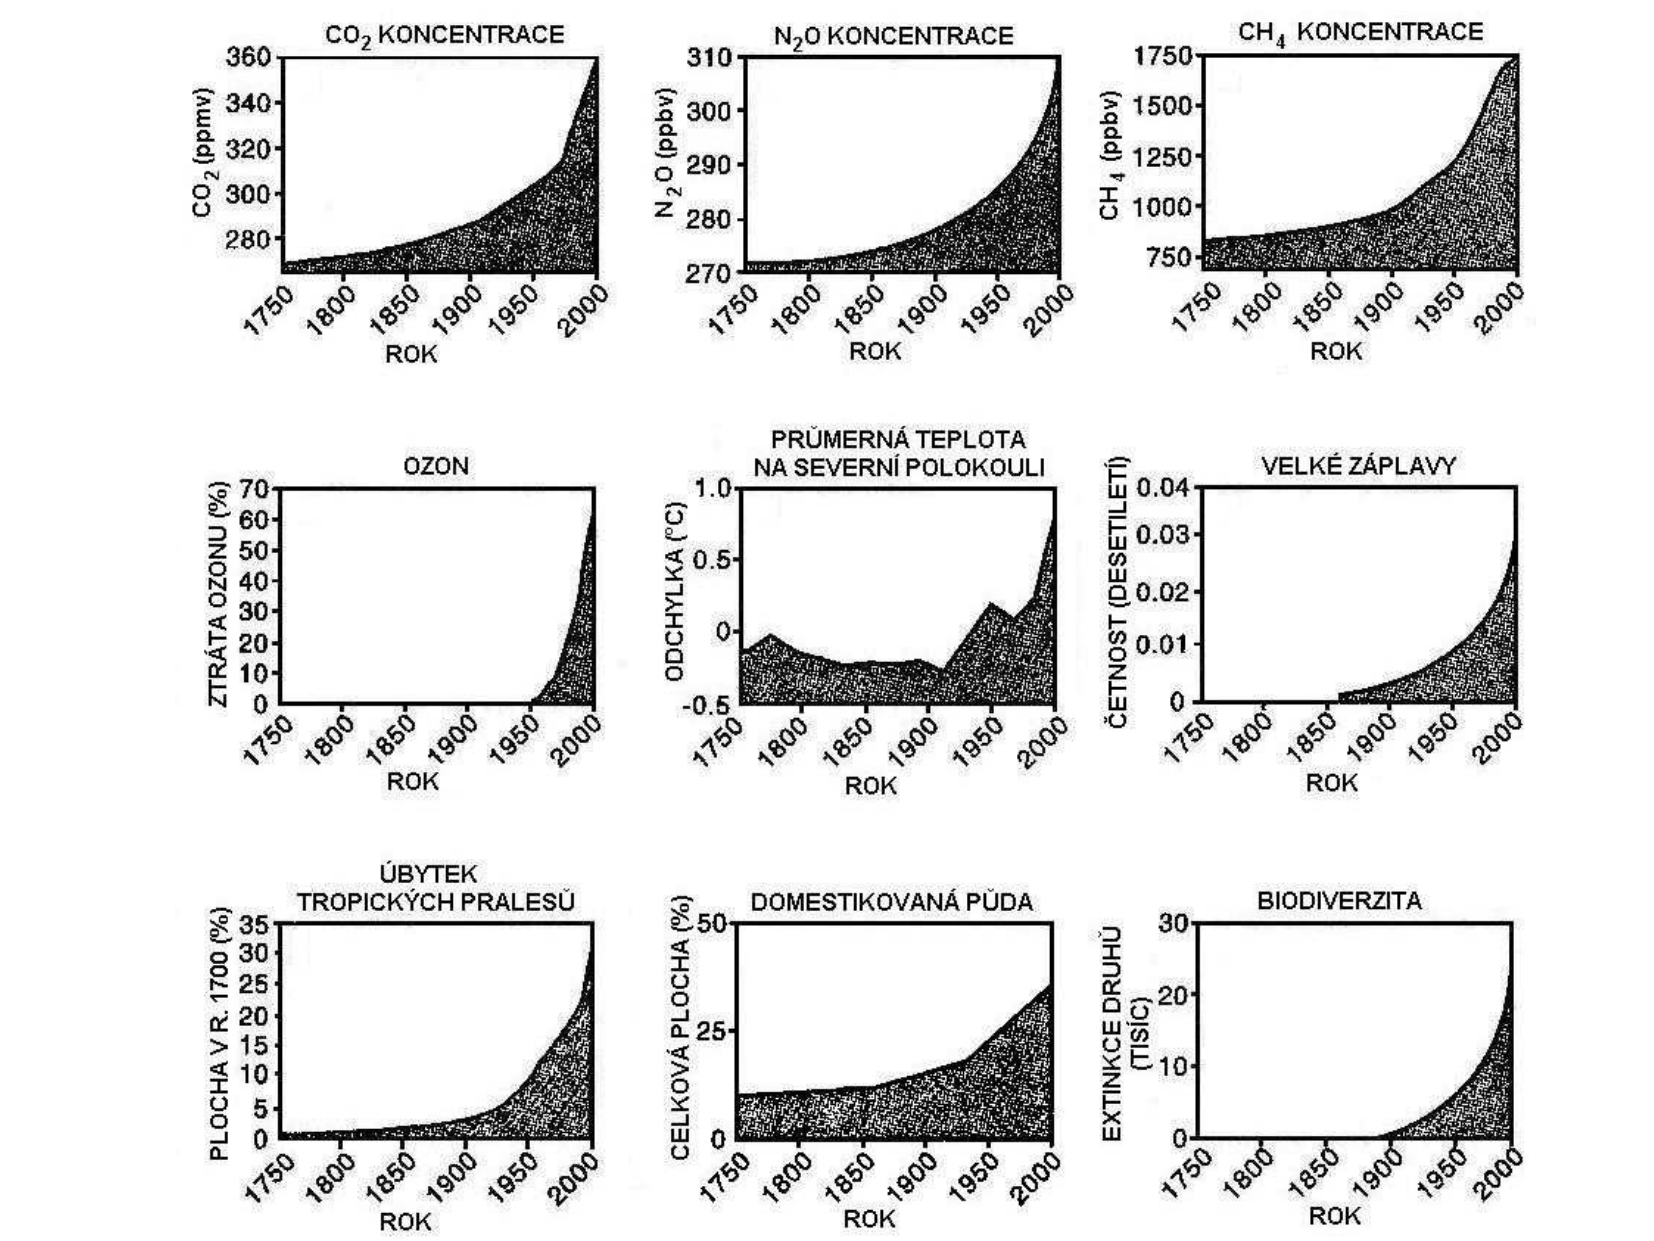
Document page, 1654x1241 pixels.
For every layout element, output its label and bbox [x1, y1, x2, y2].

picture [175, 0, 1536, 1241]
